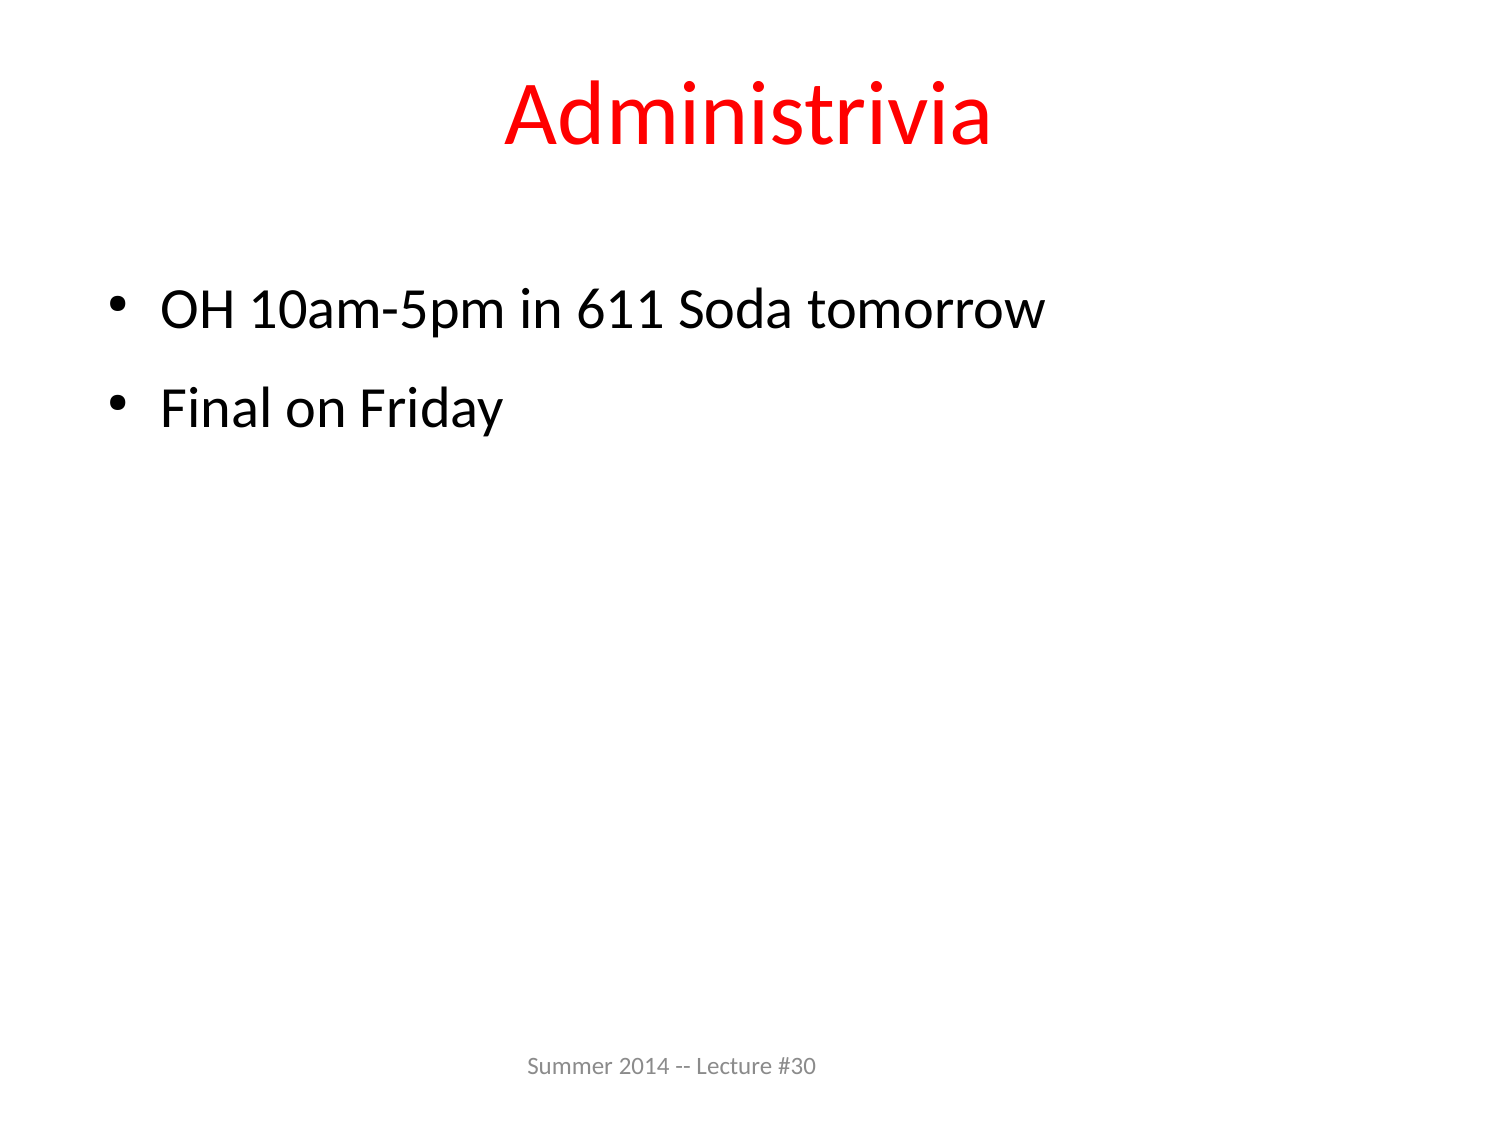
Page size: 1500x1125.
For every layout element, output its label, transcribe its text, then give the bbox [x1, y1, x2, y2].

list OH 10am-5pm in 611 Soda tomorrow Final on Friday [75, 262, 1425, 1005]
title Administrivia [75, 45, 1425, 233]
